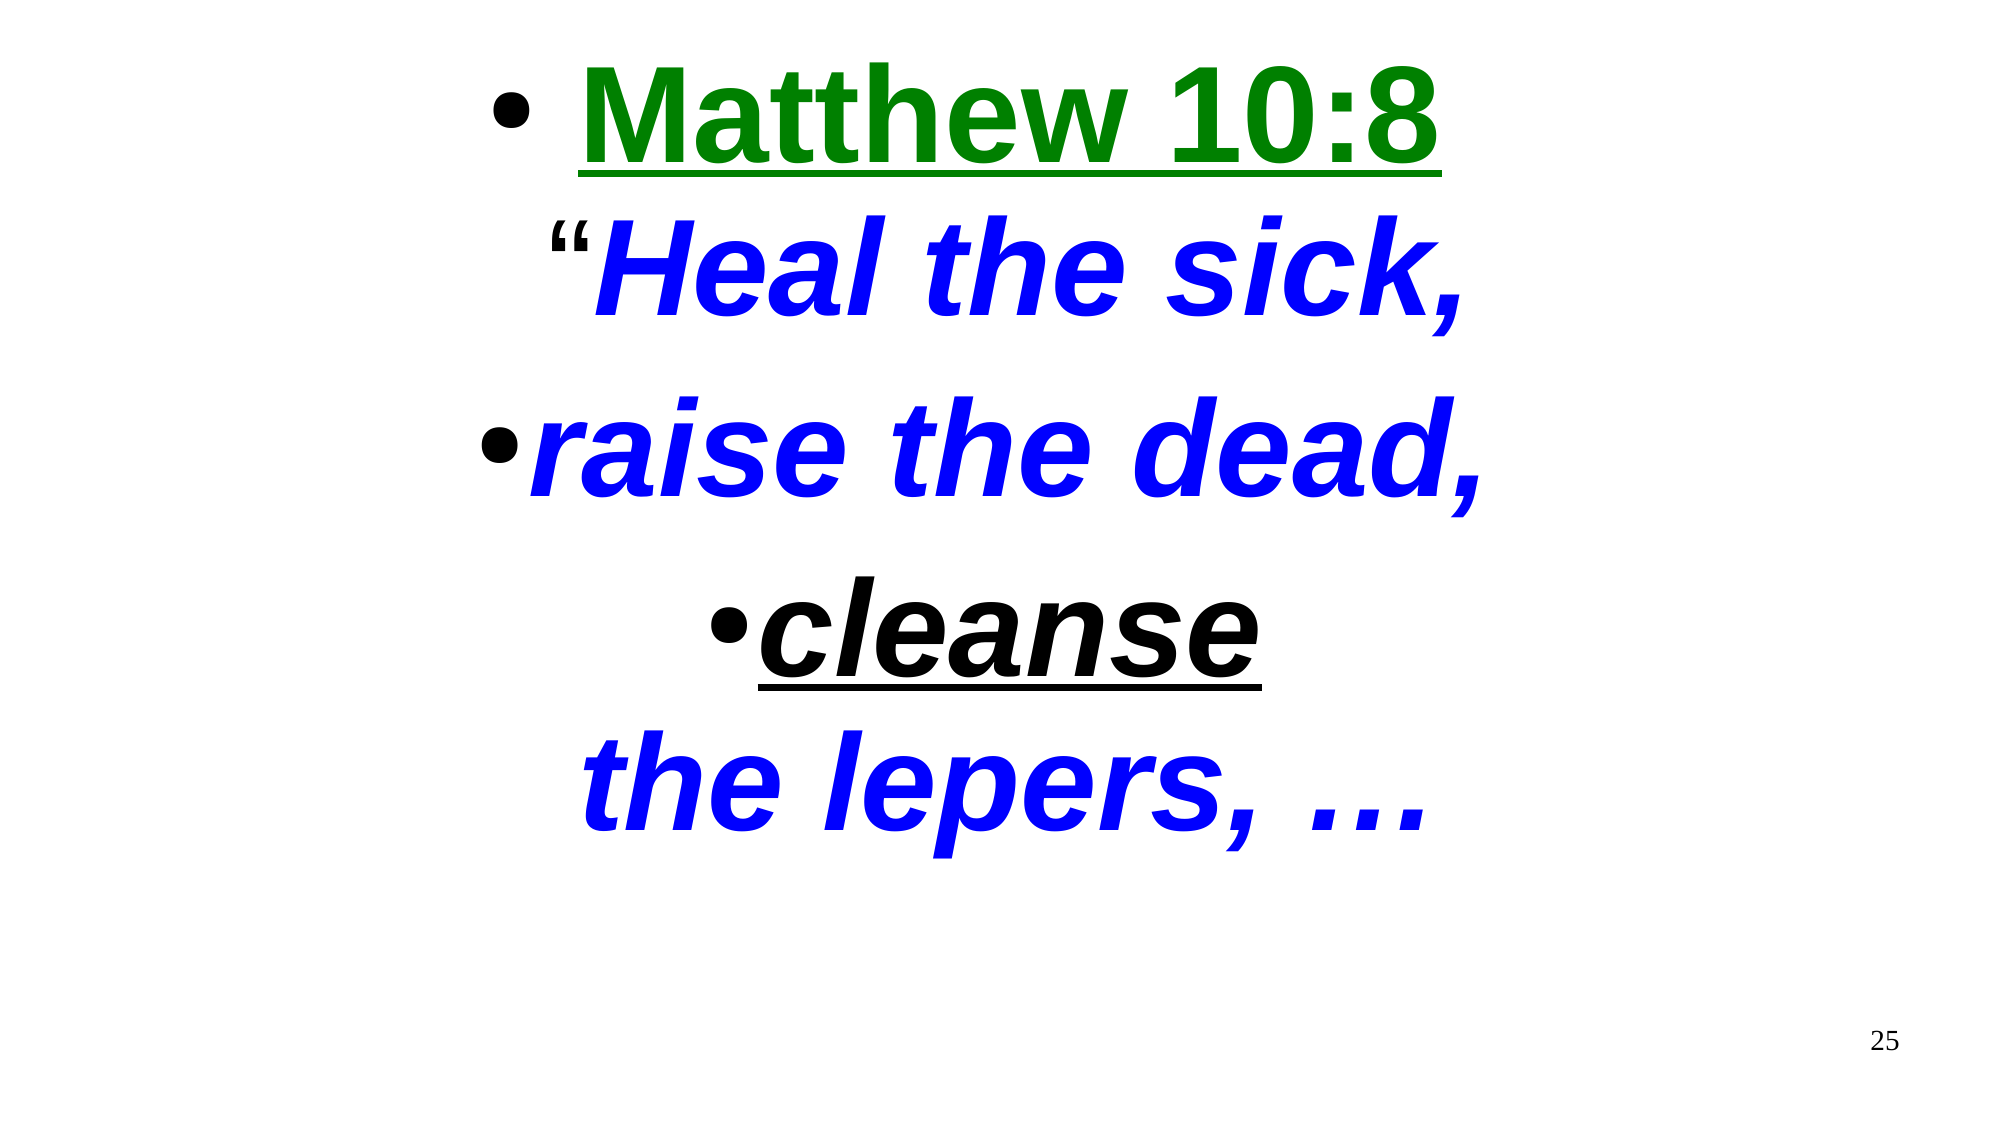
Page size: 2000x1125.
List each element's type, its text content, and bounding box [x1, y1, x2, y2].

list Matthew 10:8 “Heal the sick, raise the dead, cleanse the lepers, … [37, 37, 1951, 1088]
